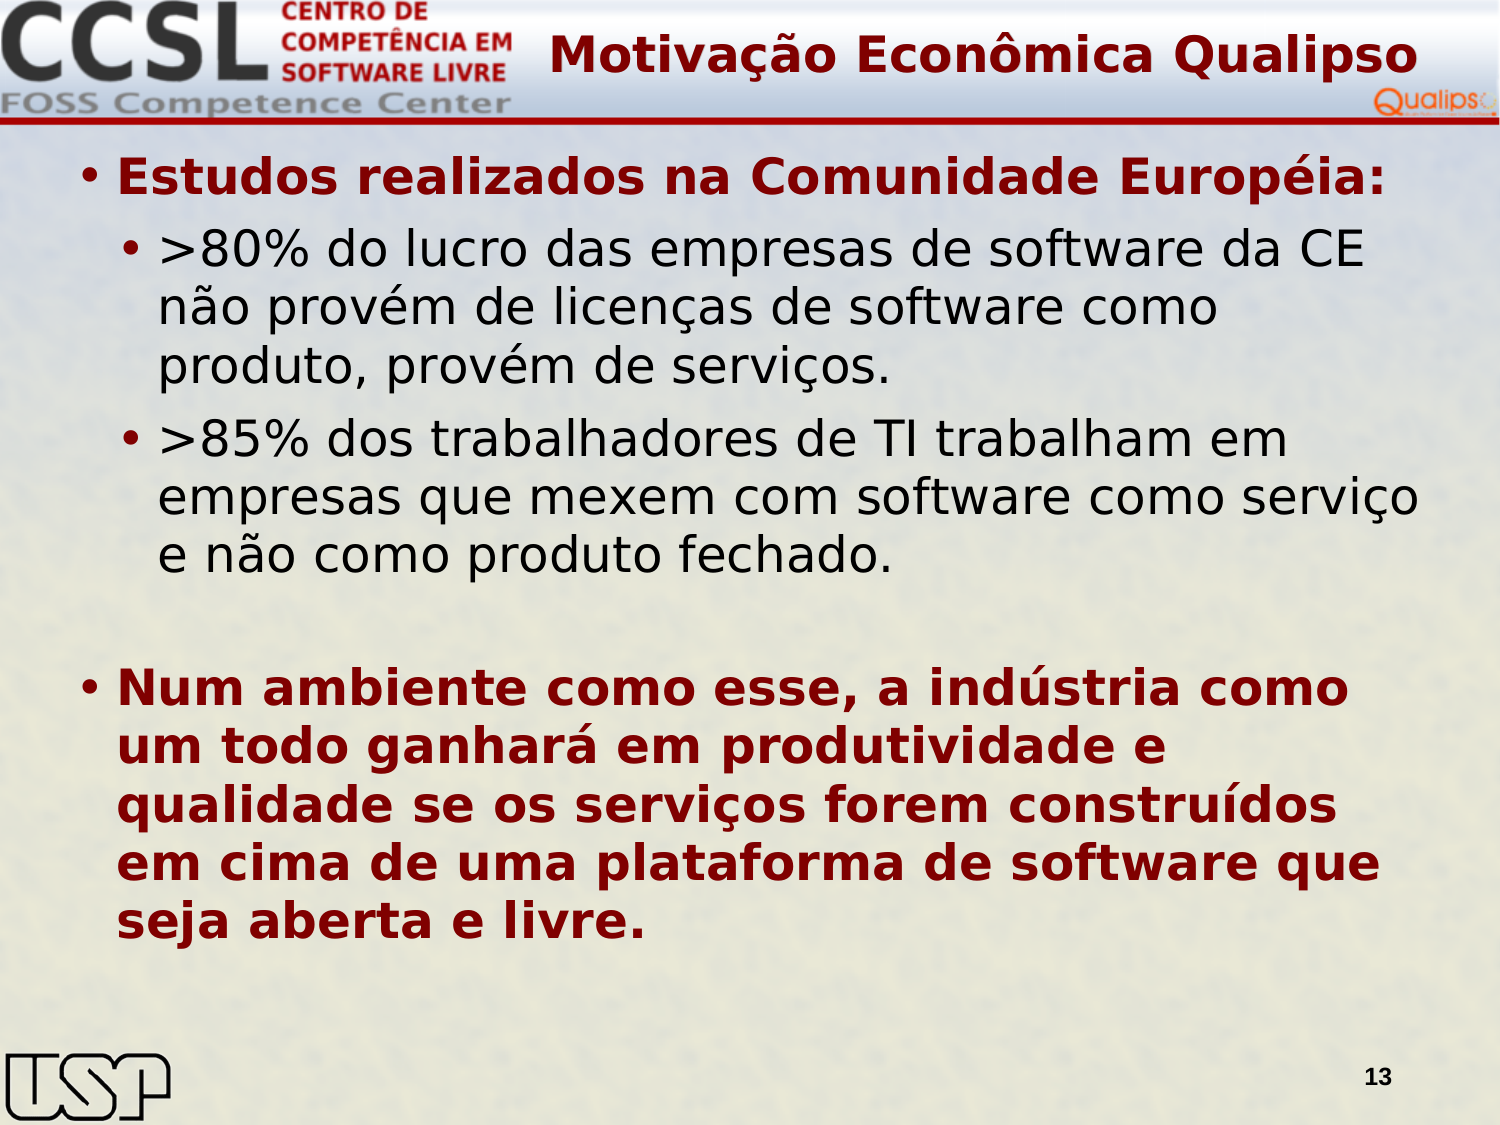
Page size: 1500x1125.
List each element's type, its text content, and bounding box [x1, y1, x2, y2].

list Estudos realizados na Comunidade Européia: >80% do lucro das empresas de software da CE não provém de licenças de software como produto, provém de serviços. >85% dos trabalhadores de TI trabalham em empresas que mexem com software como serviço e não como produto fechado. Num ambiente como esse, a indústria como um todo ganhará em produtividade e qualidade se os serviços forem construídos em cima de uma plataforma de software que seja aberta e livre. [75, 147, 1425, 1072]
picture [0, 0, 1500, 1125]
title Motivação Econômica Qualipso [478, 3, 1490, 107]
